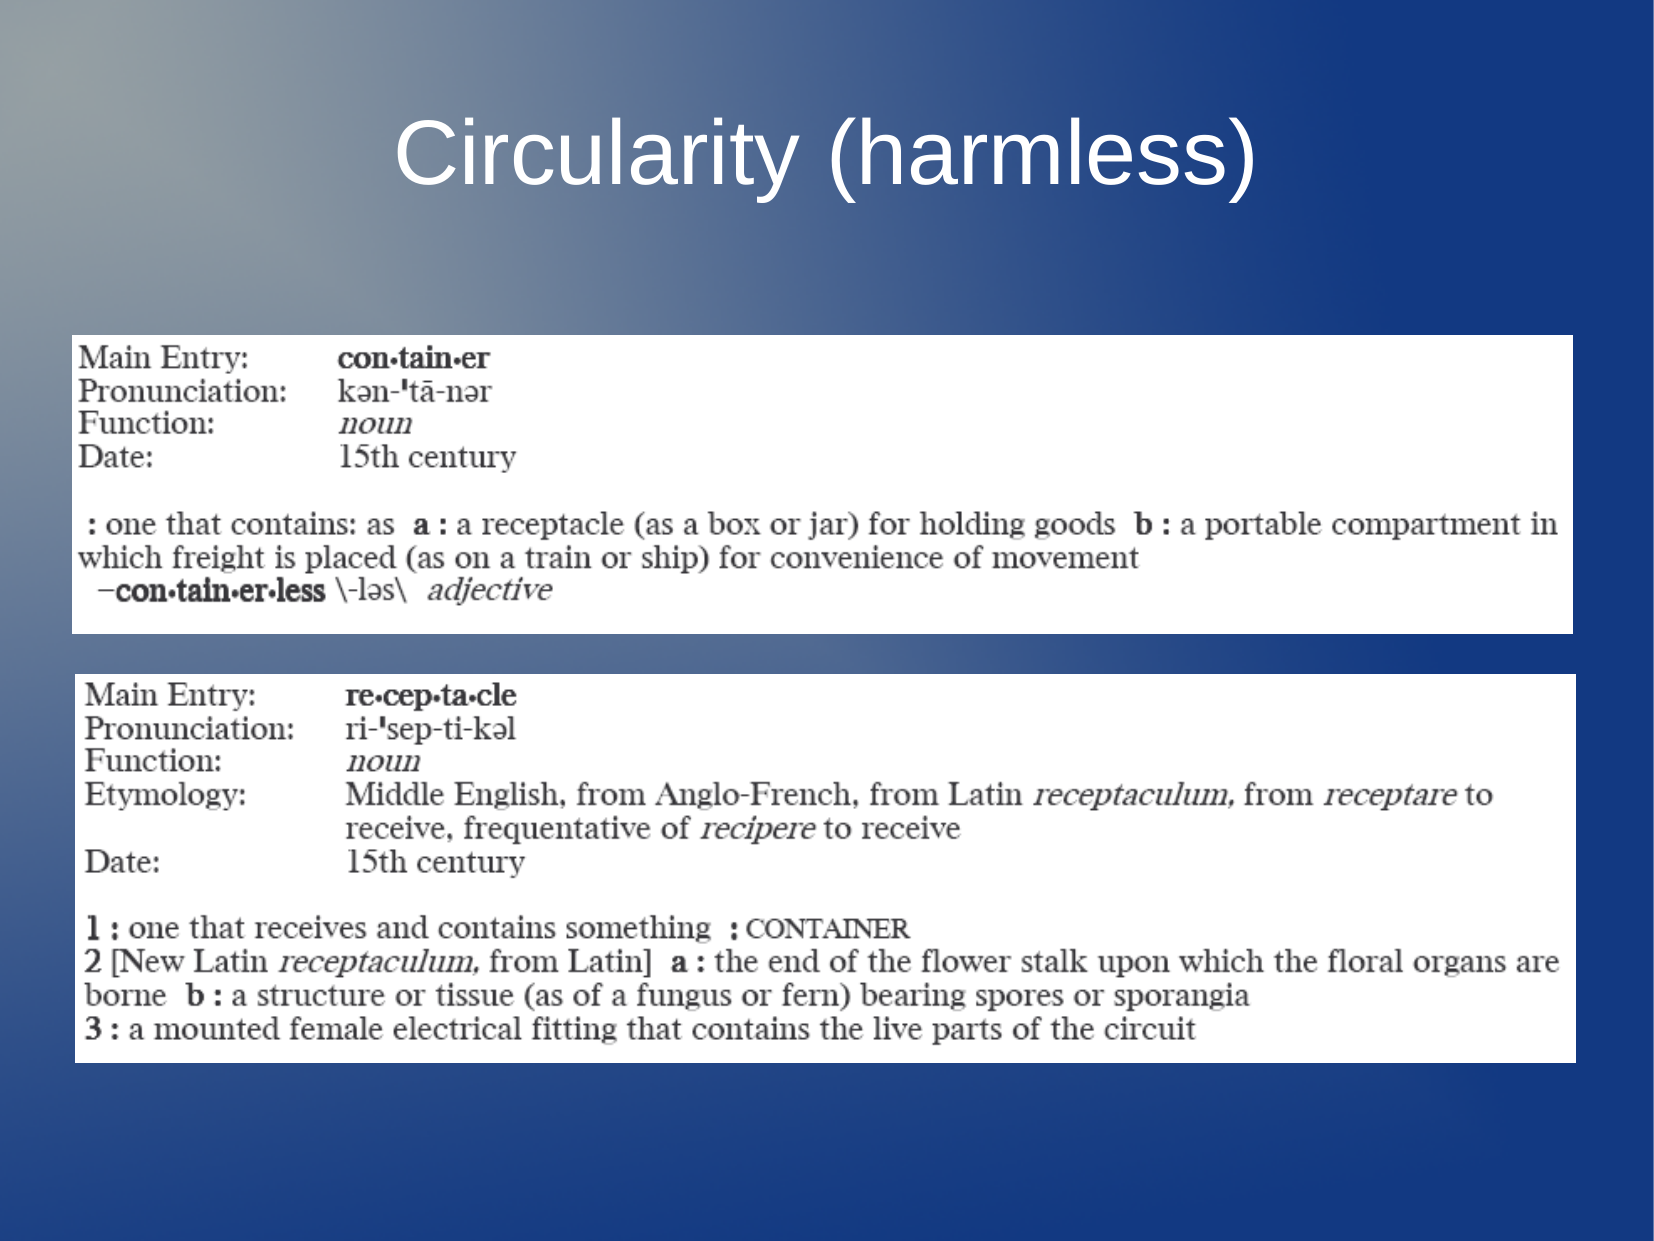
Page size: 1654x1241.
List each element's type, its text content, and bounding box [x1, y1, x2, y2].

title Circularity (harmless) [82, 49, 1571, 257]
picture [0, 0, 1654, 1241]
